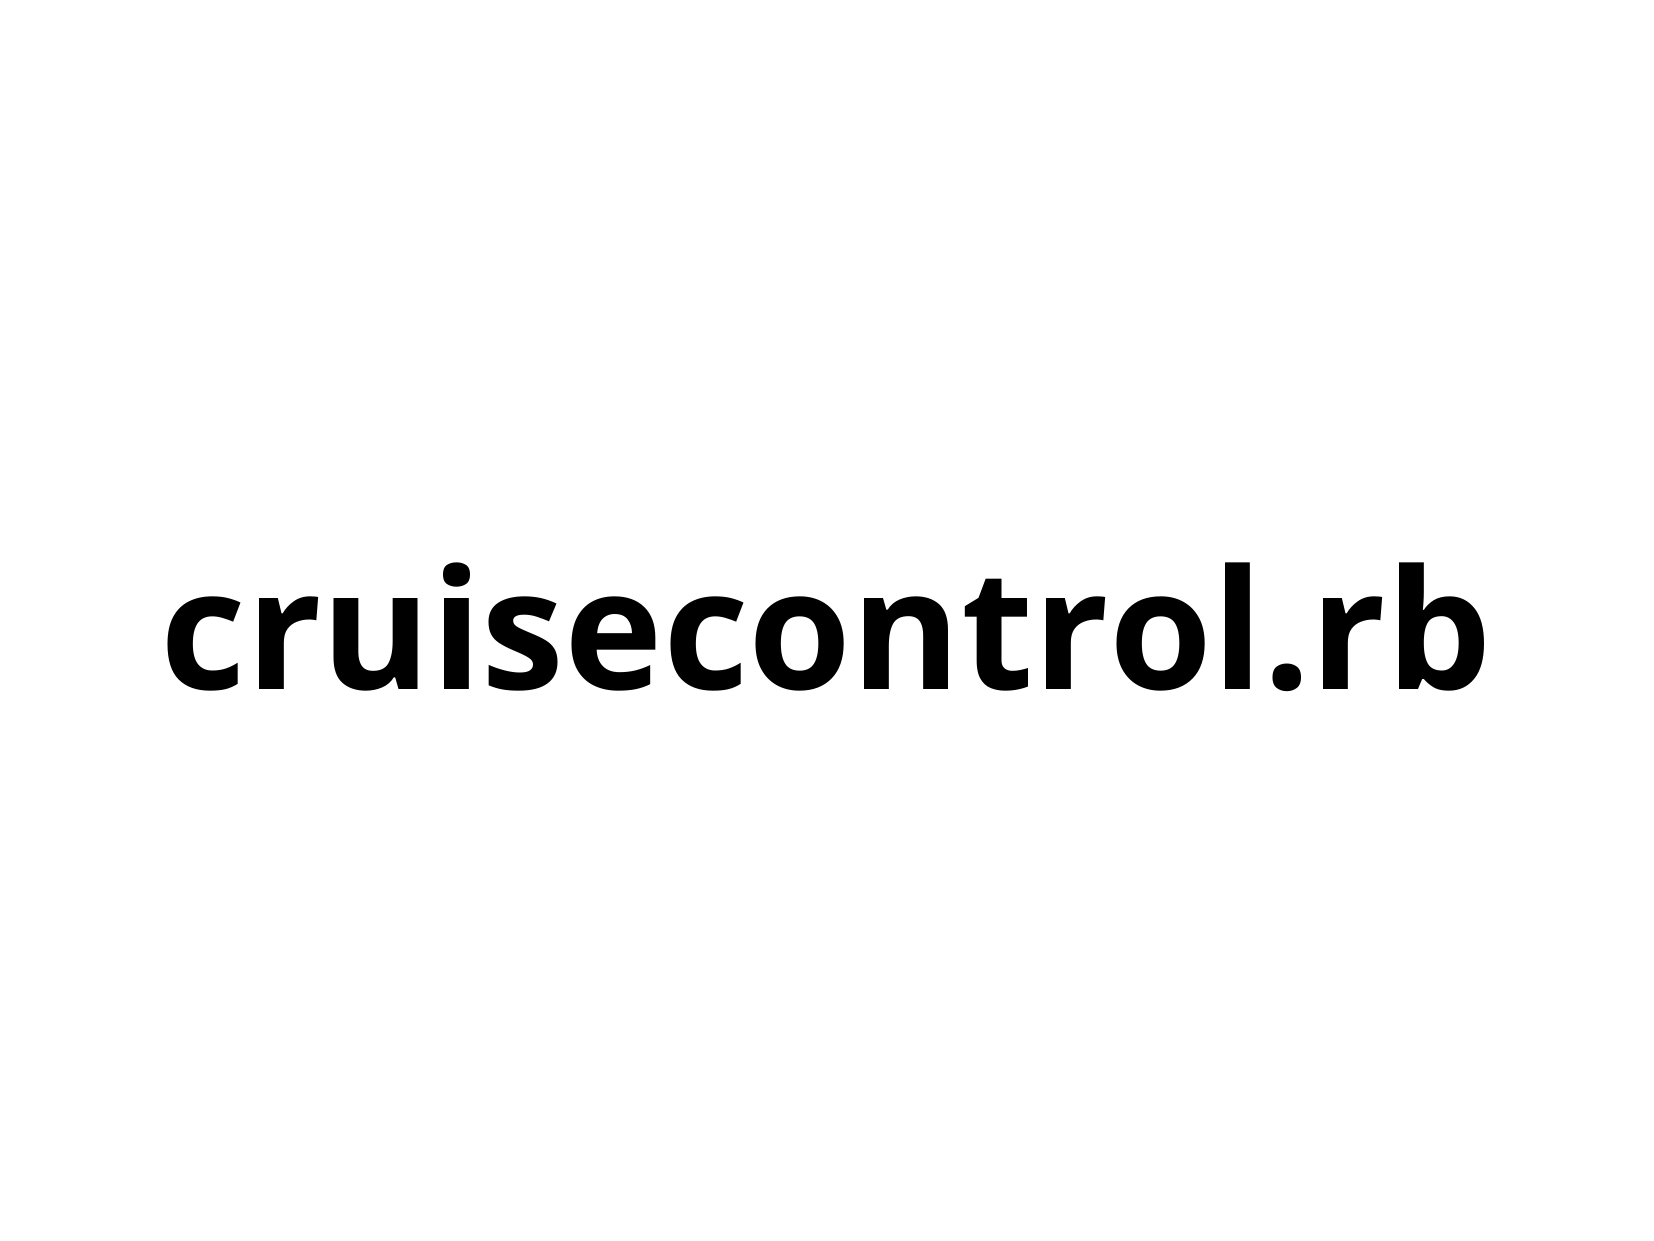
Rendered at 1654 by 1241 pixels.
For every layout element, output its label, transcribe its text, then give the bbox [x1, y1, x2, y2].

title cruisecontrol.rb [82, 49, 1571, 1201]
